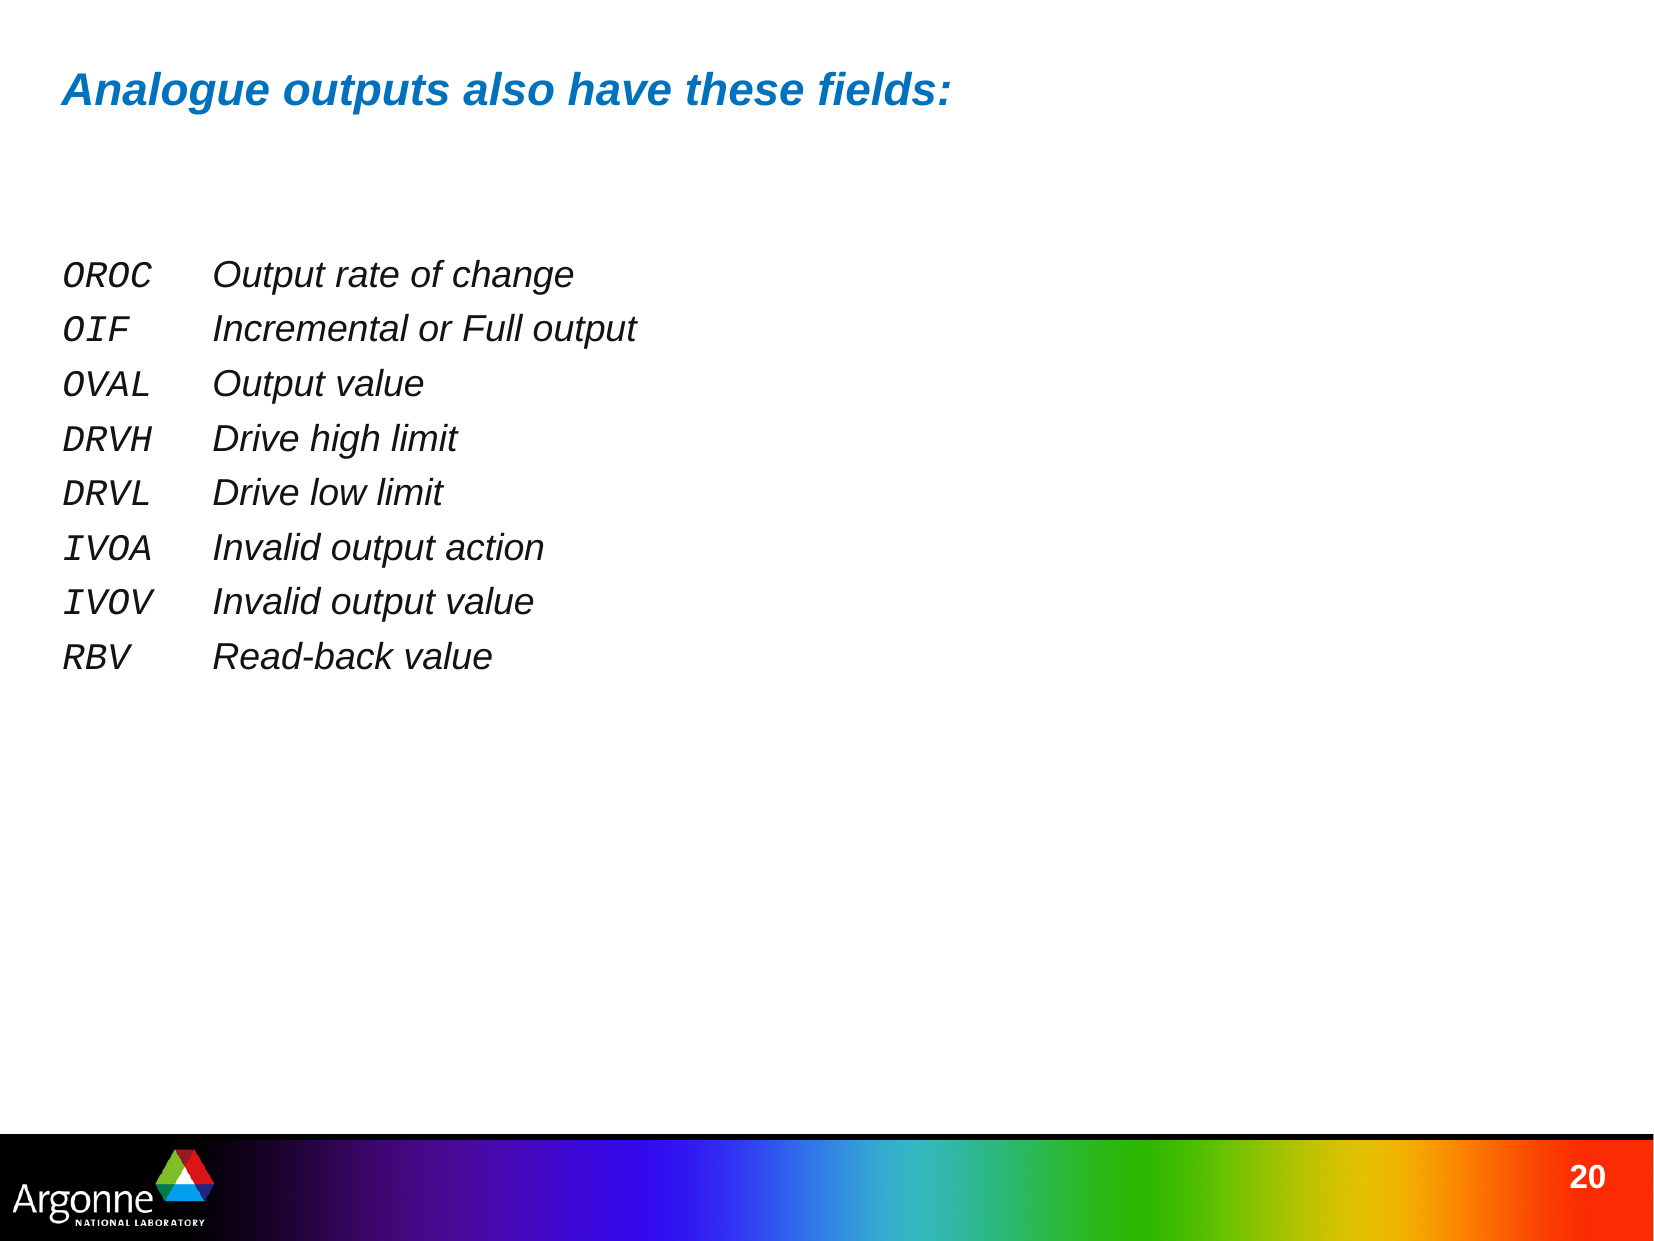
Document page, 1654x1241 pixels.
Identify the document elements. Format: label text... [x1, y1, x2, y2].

title Analogue outputs also have these fields: [61, 56, 1500, 126]
picture [0, 1134, 1654, 1241]
list OROC Output rate of change OIF Incremental or Full output OVAL Output value DRVH Drive high limit DRVL Drive low limit IVOA Invalid output action IVOV Invalid output value RBV Read-back value [62, 253, 1498, 799]
